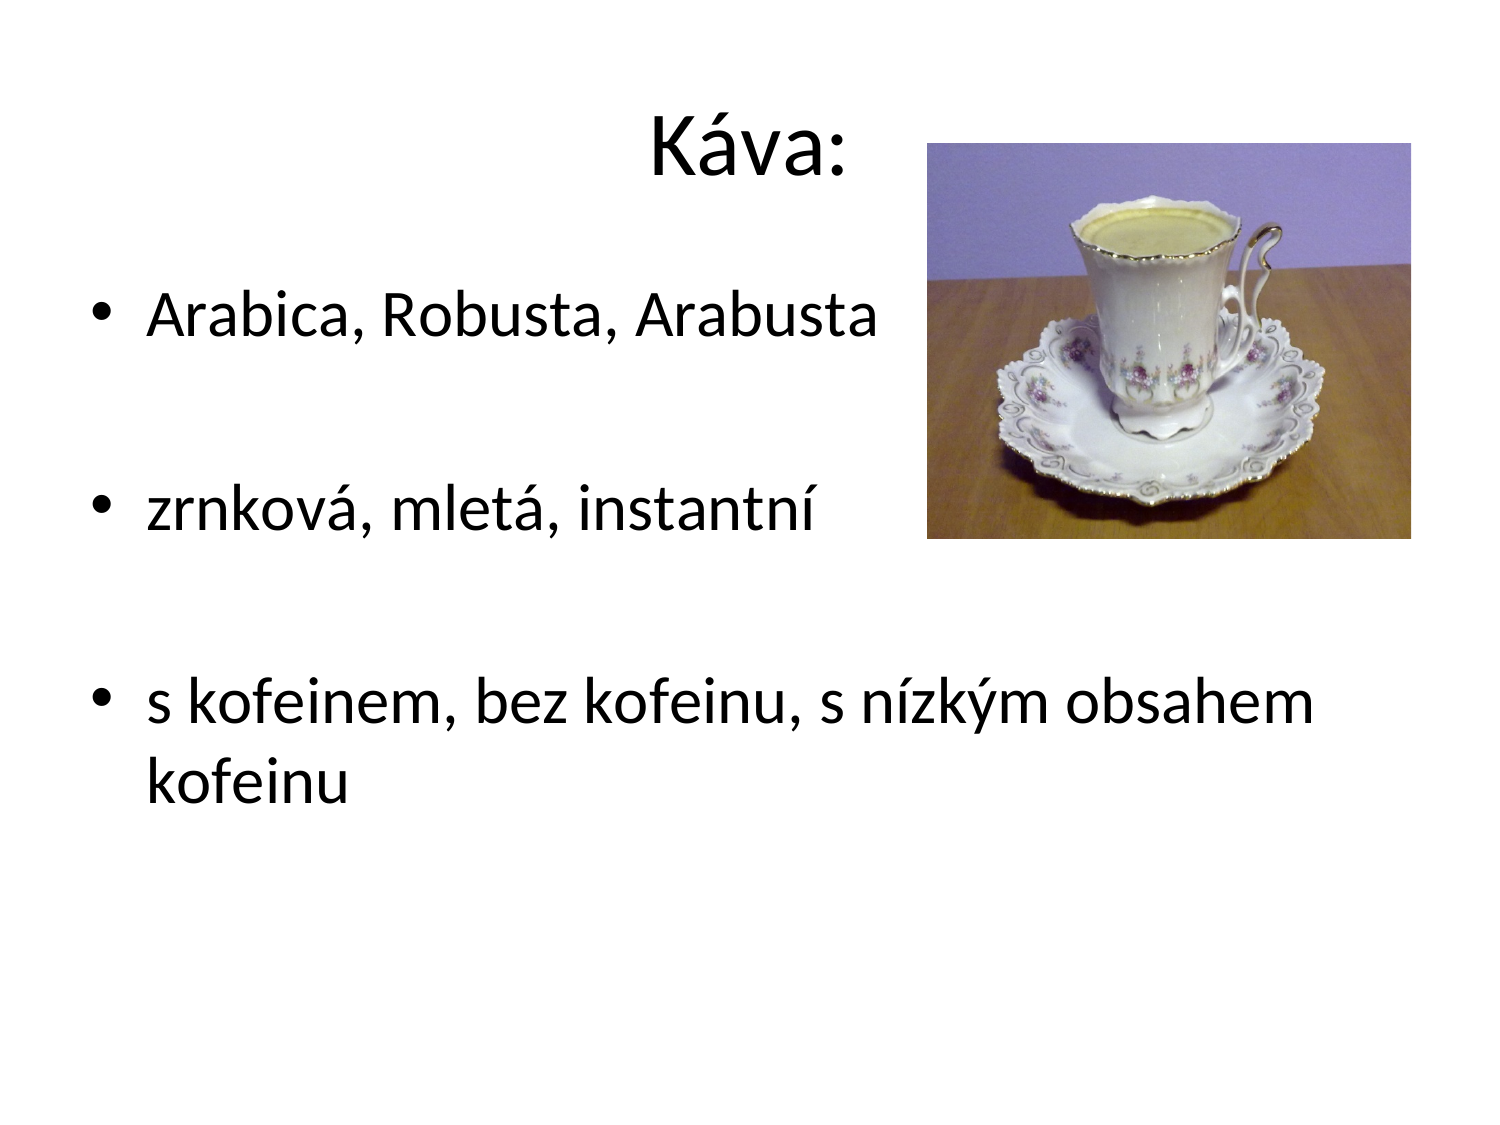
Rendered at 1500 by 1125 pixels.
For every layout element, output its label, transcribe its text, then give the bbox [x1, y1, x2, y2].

title Káva: [75, 45, 1426, 233]
picture [927, 143, 1412, 539]
list Arabica, Robusta, Arabusta zrnková, mletá, instantní s kofeinem, bez kofeinu, s nízkým obsahem kofeinu [75, 262, 1426, 1006]
